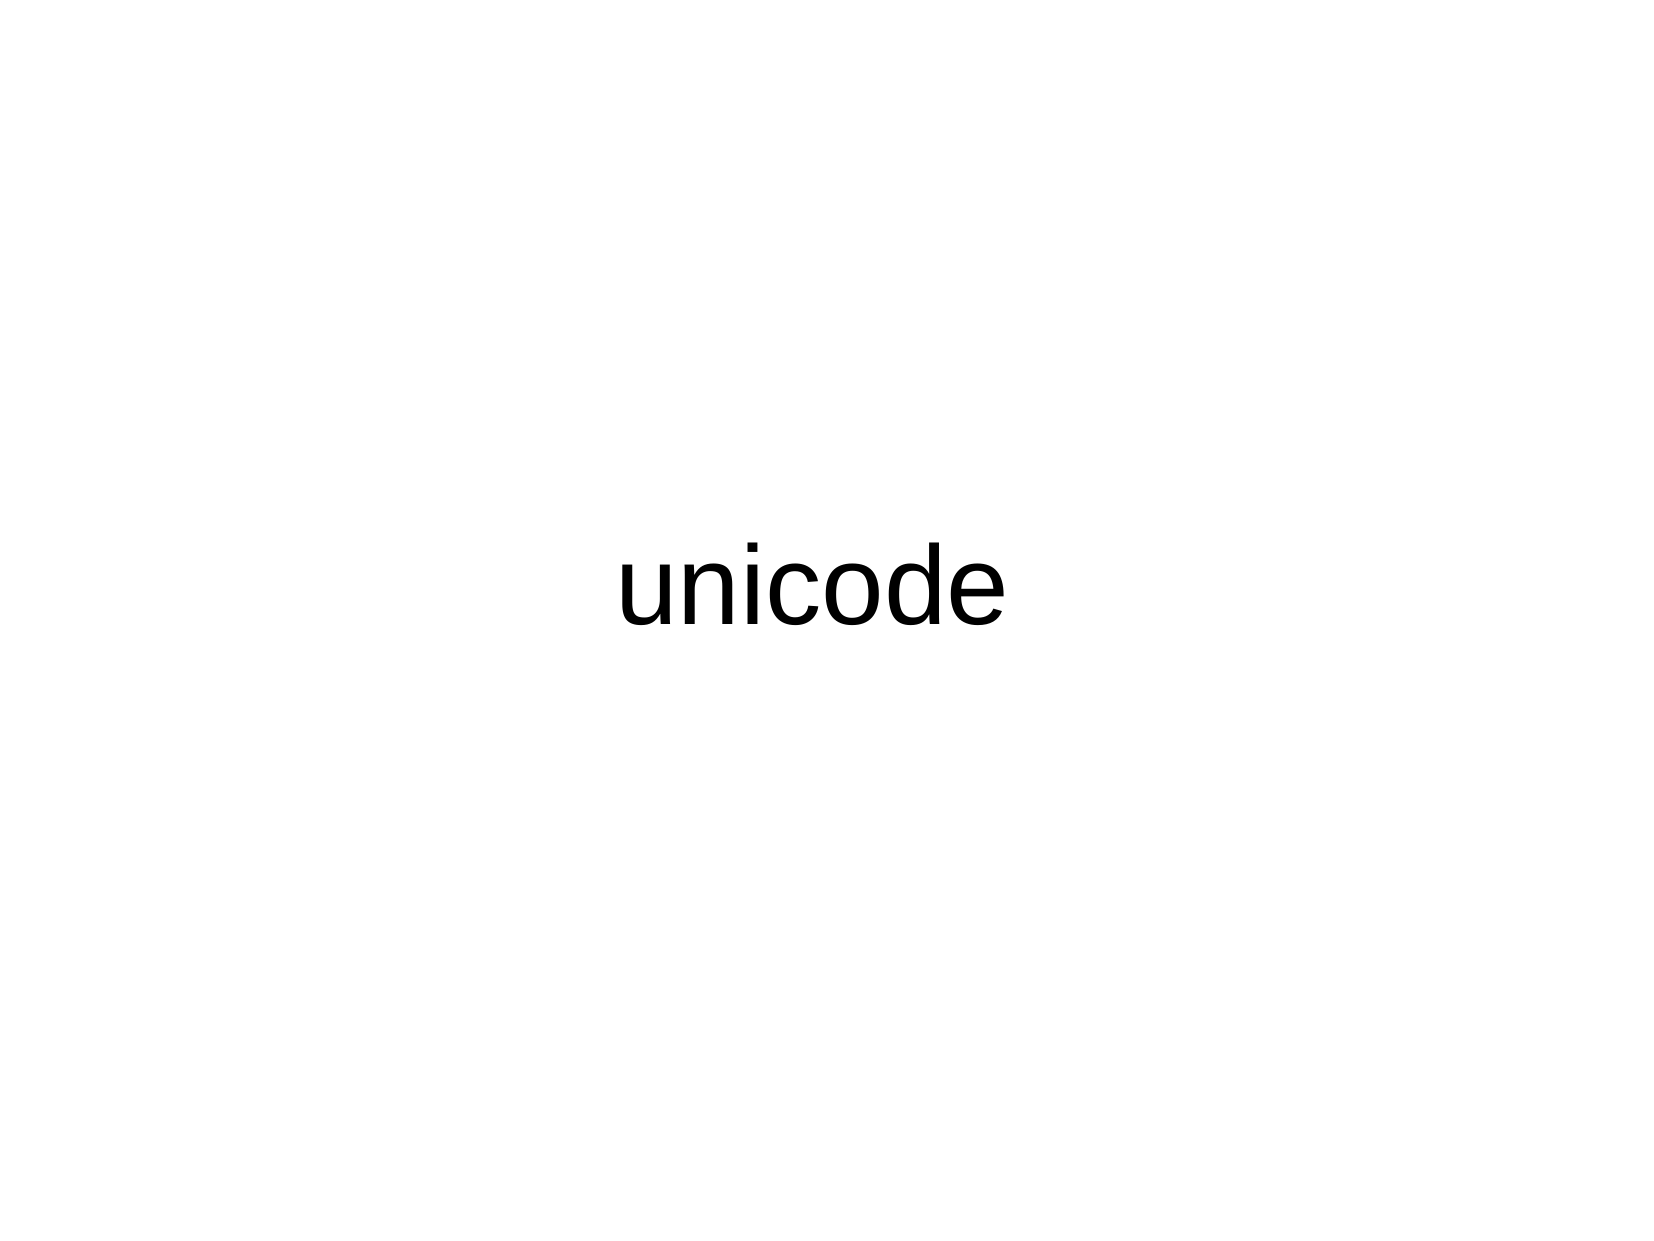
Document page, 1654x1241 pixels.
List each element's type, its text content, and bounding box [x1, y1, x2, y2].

title unicode [0, 56, 1625, 1115]
